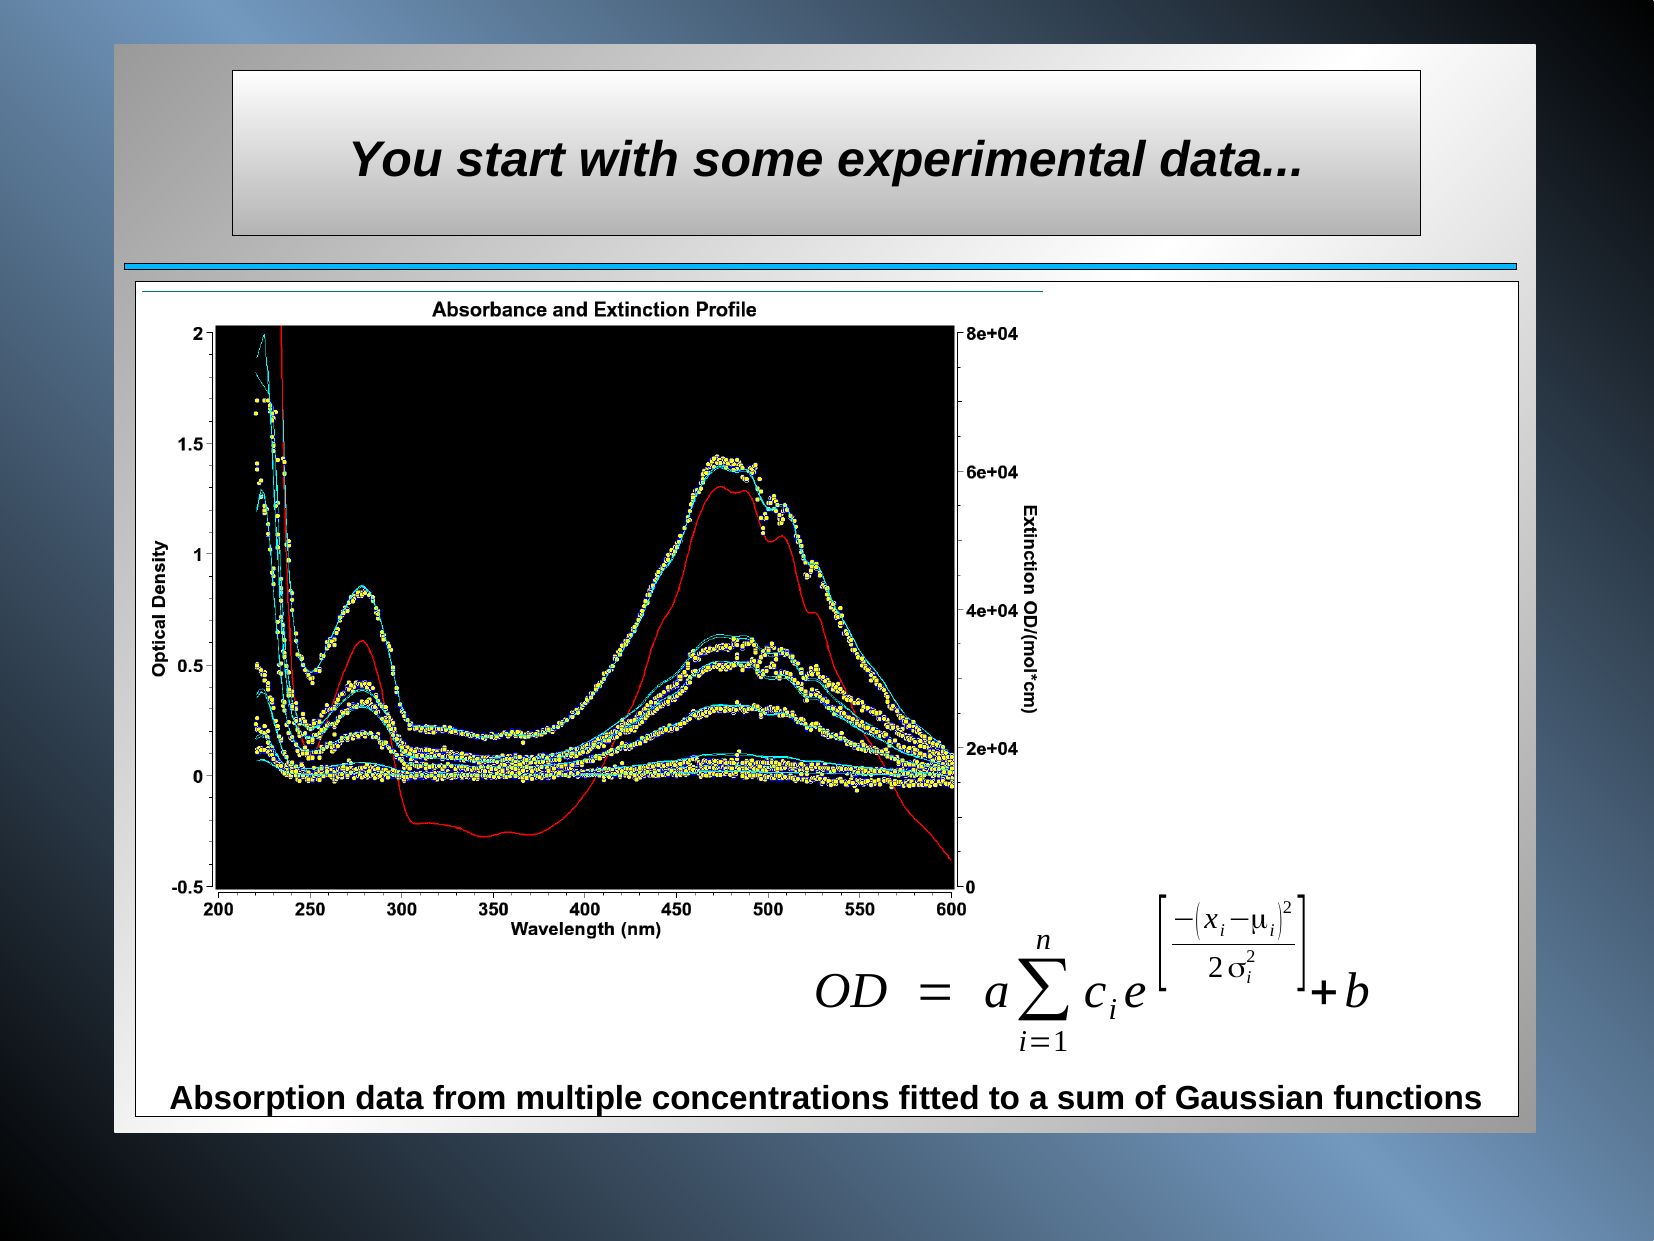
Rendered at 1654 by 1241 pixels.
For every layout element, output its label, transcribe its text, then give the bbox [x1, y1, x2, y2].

picture [142, 291, 1043, 941]
text_box Absorption data from multiple concentrations fitted to a sum of Gaussian functions [138, 1060, 1516, 1117]
text_box [232, 70, 1421, 236]
text_box [135, 281, 1519, 1117]
text_box You start with some experimental data... [326, 131, 1328, 194]
text_box [124, 263, 1517, 270]
chart [805, 892, 1378, 1058]
